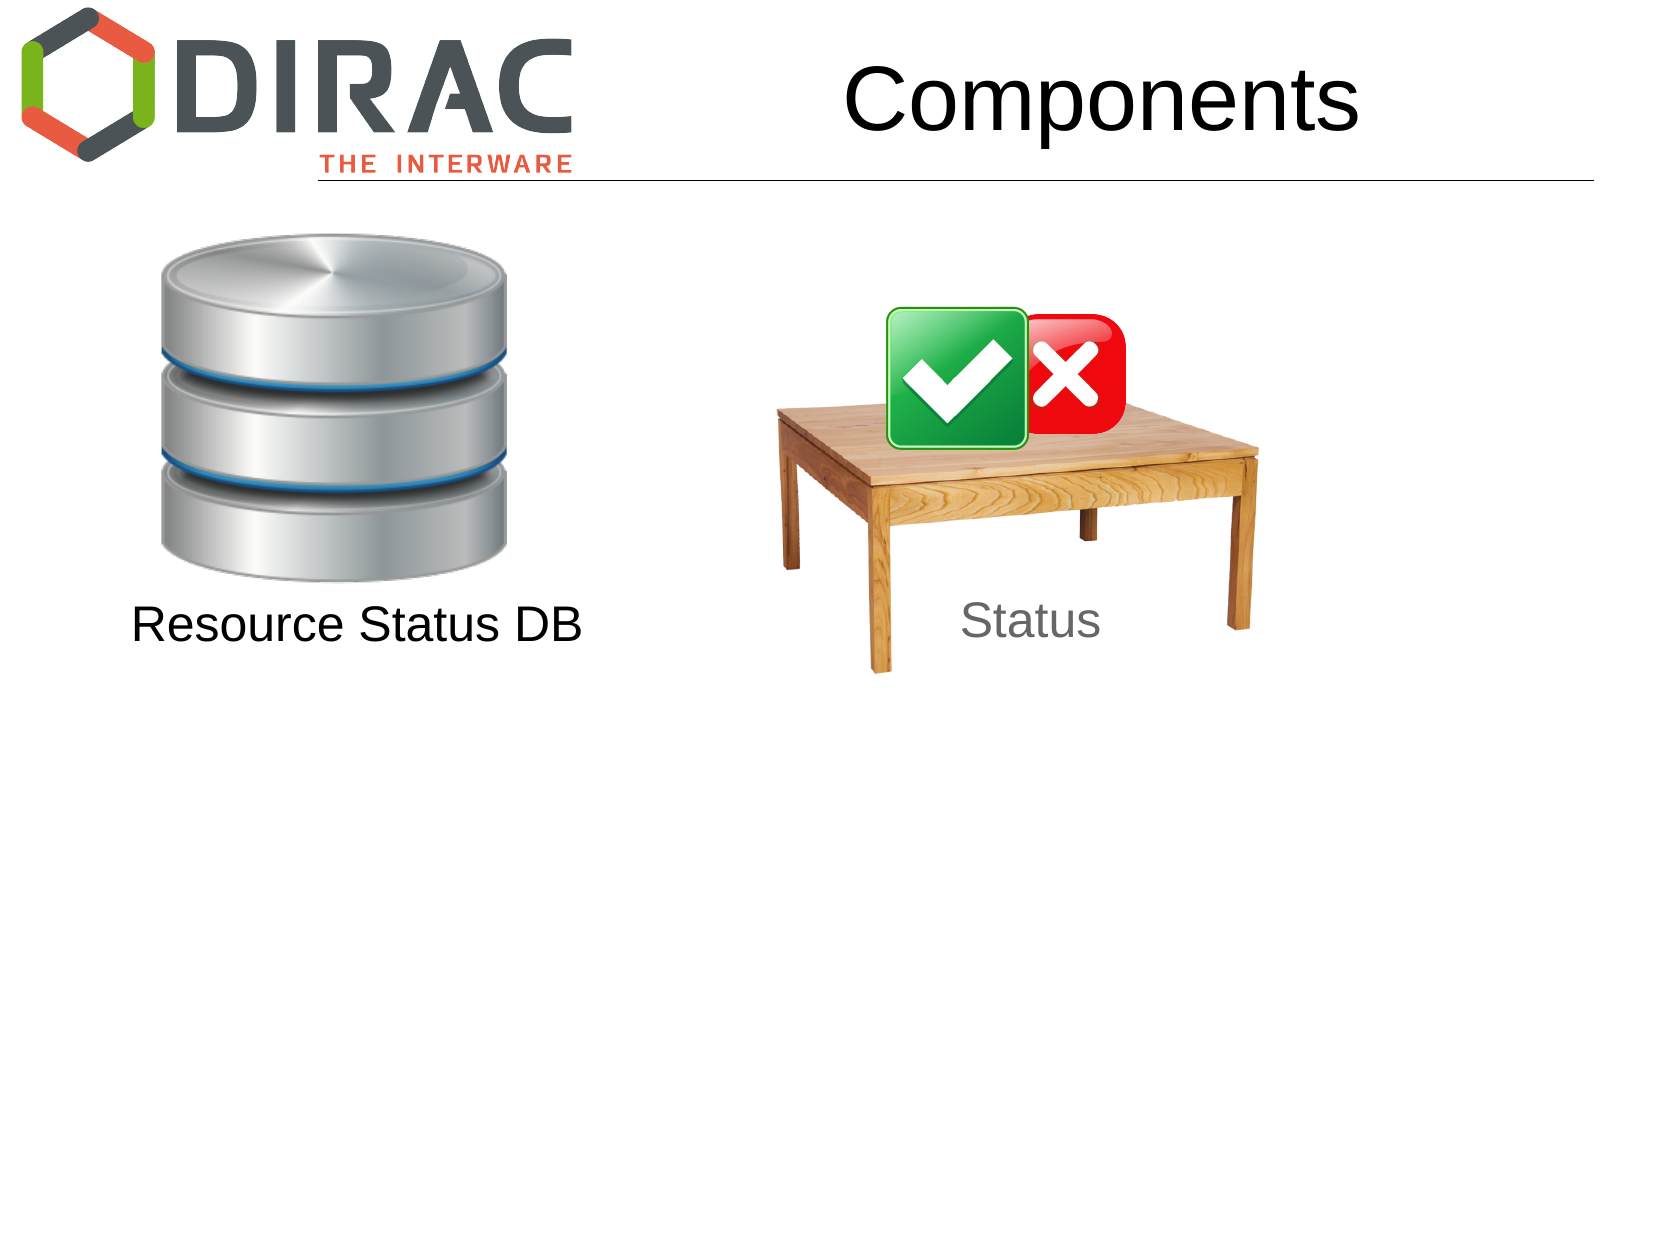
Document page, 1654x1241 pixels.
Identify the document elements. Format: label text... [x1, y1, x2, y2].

title Components [615, 32, 1591, 166]
picture [155, 230, 511, 586]
text_box Resource Status DB [116, 589, 601, 717]
picture [774, 269, 1261, 676]
picture [4, 0, 589, 181]
text_box Status [945, 585, 1141, 671]
